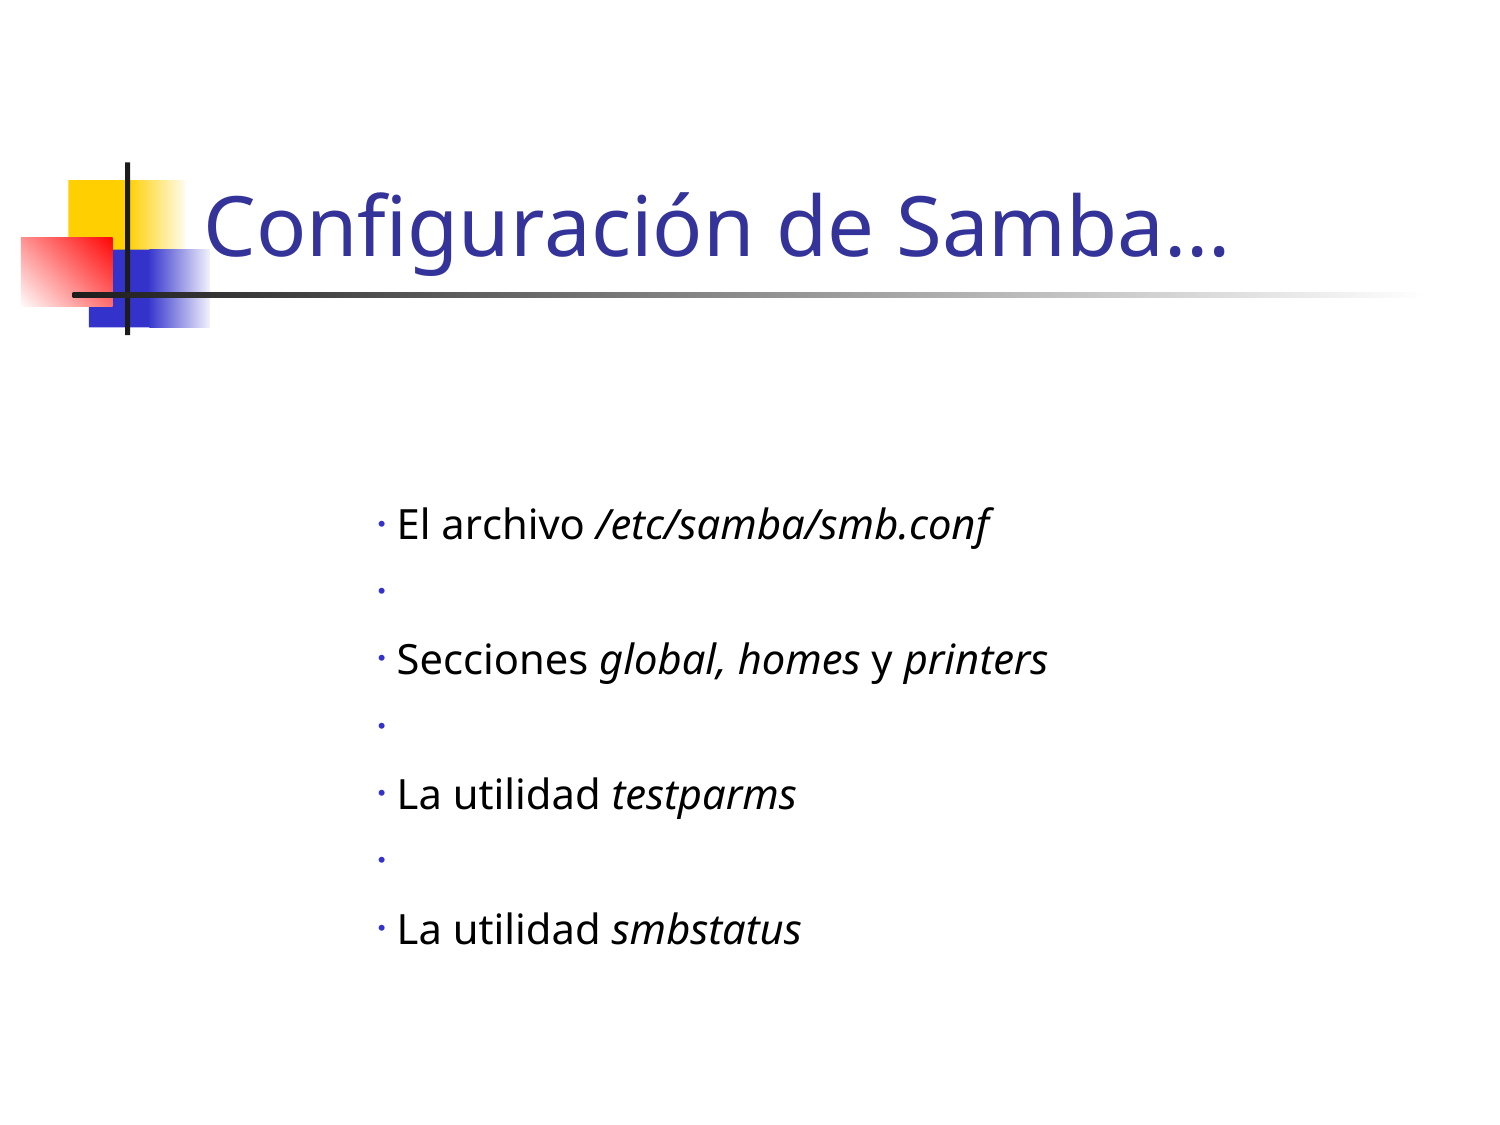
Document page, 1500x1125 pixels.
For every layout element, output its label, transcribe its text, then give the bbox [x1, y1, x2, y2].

text_box El archivo /etc/samba/smb.conf Secciones global, homes y printers La utilidad testparms La utilidad smbstatus [362, 487, 1413, 951]
title Configuración de Samba... [188, 101, 1468, 289]
